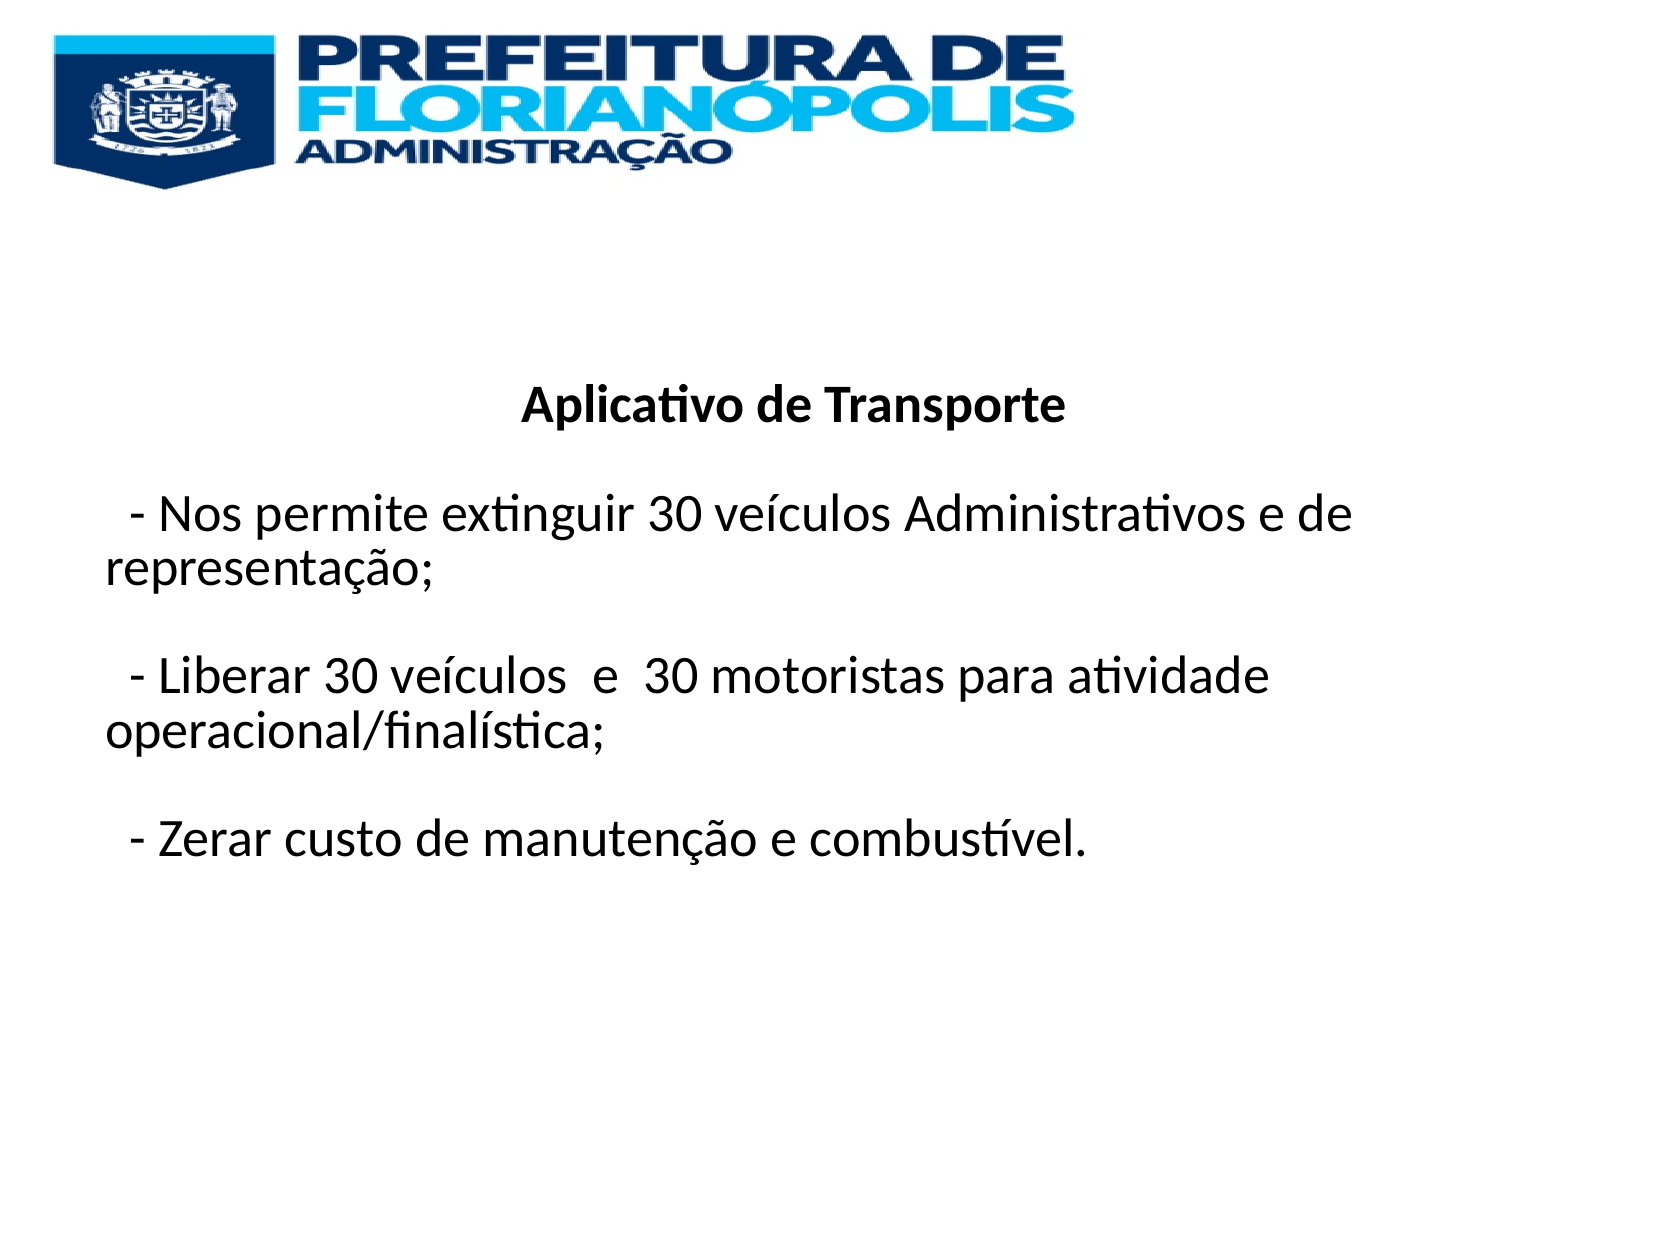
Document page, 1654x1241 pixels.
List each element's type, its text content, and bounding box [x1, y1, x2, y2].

title Aplicativo de Transporte - Nos permite extinguir 30 veículos Administrativos e de representação; - Liberar 30 veículos e 30 motoristas para atividade operacional/finalística; - Zerar custo de manutenção e combustível. [105, 236, 1619, 1016]
picture [0, 0, 1131, 225]
